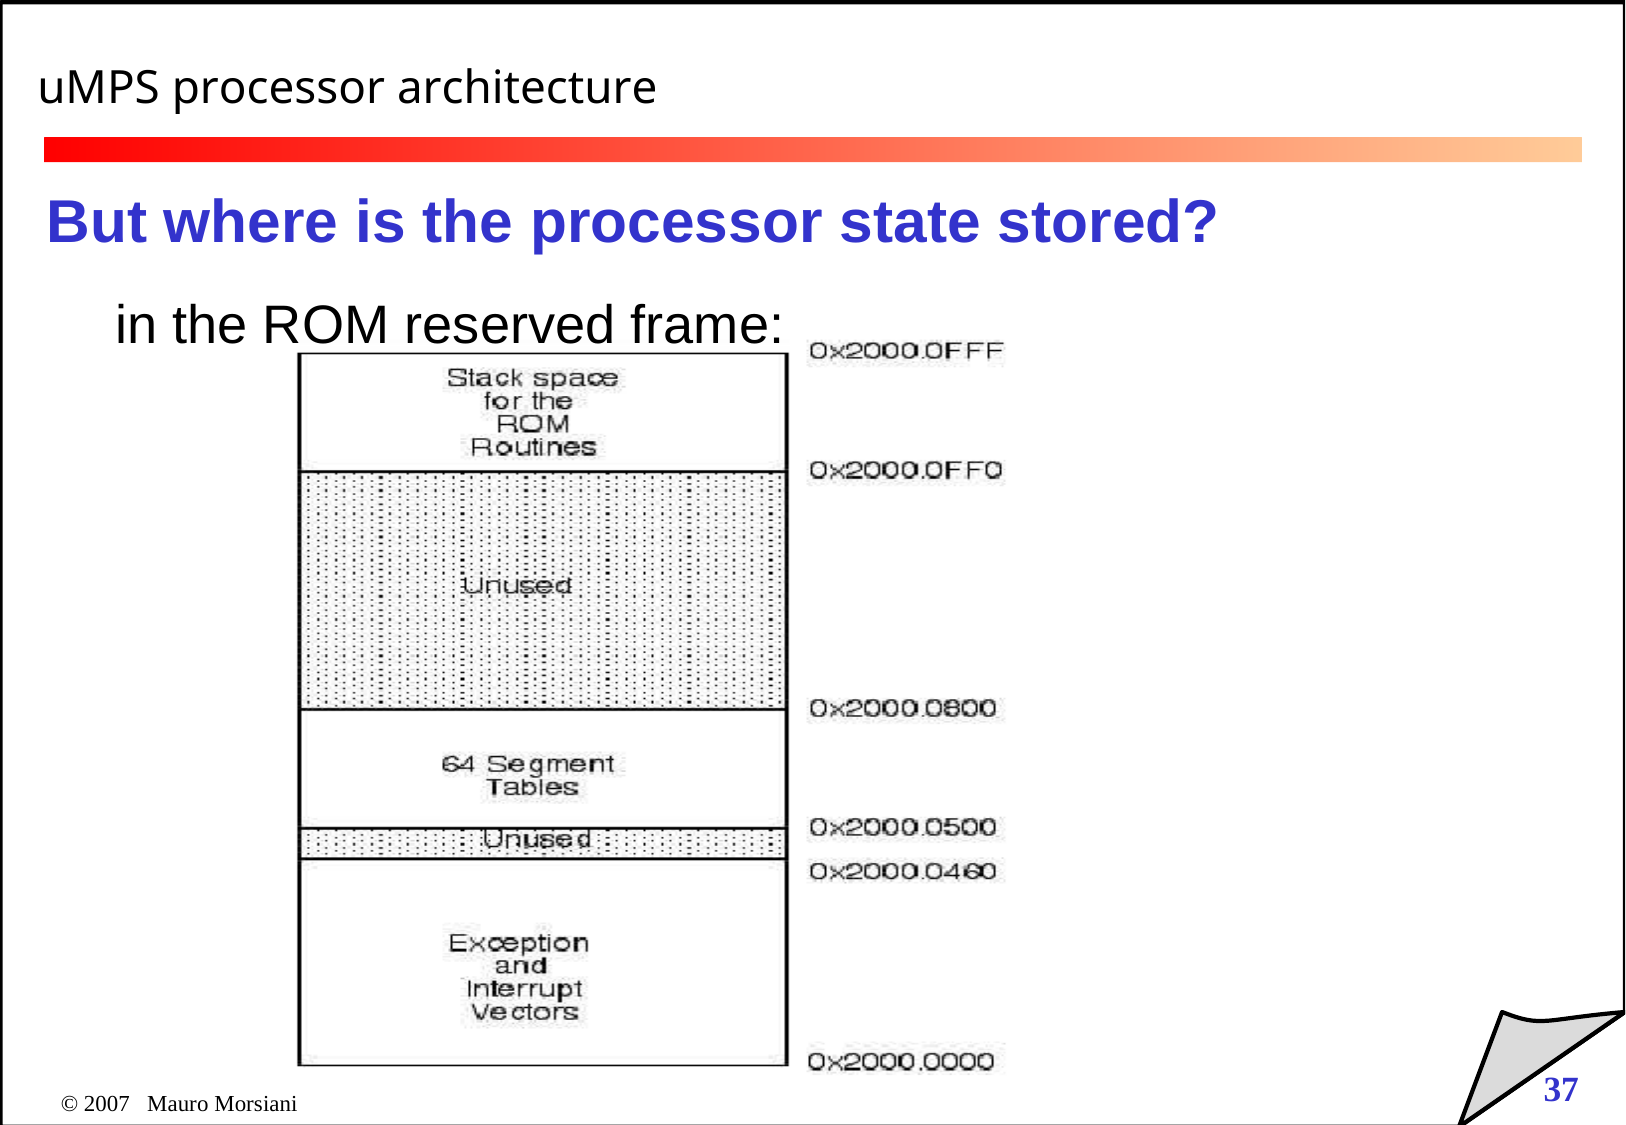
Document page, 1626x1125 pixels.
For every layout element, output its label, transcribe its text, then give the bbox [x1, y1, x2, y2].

picture [276, 713, 1010, 1078]
list But where is the processor state stored? in the ROM reserved frame: [46, 187, 1549, 713]
title uMPS processor architecture [37, 44, 1587, 130]
